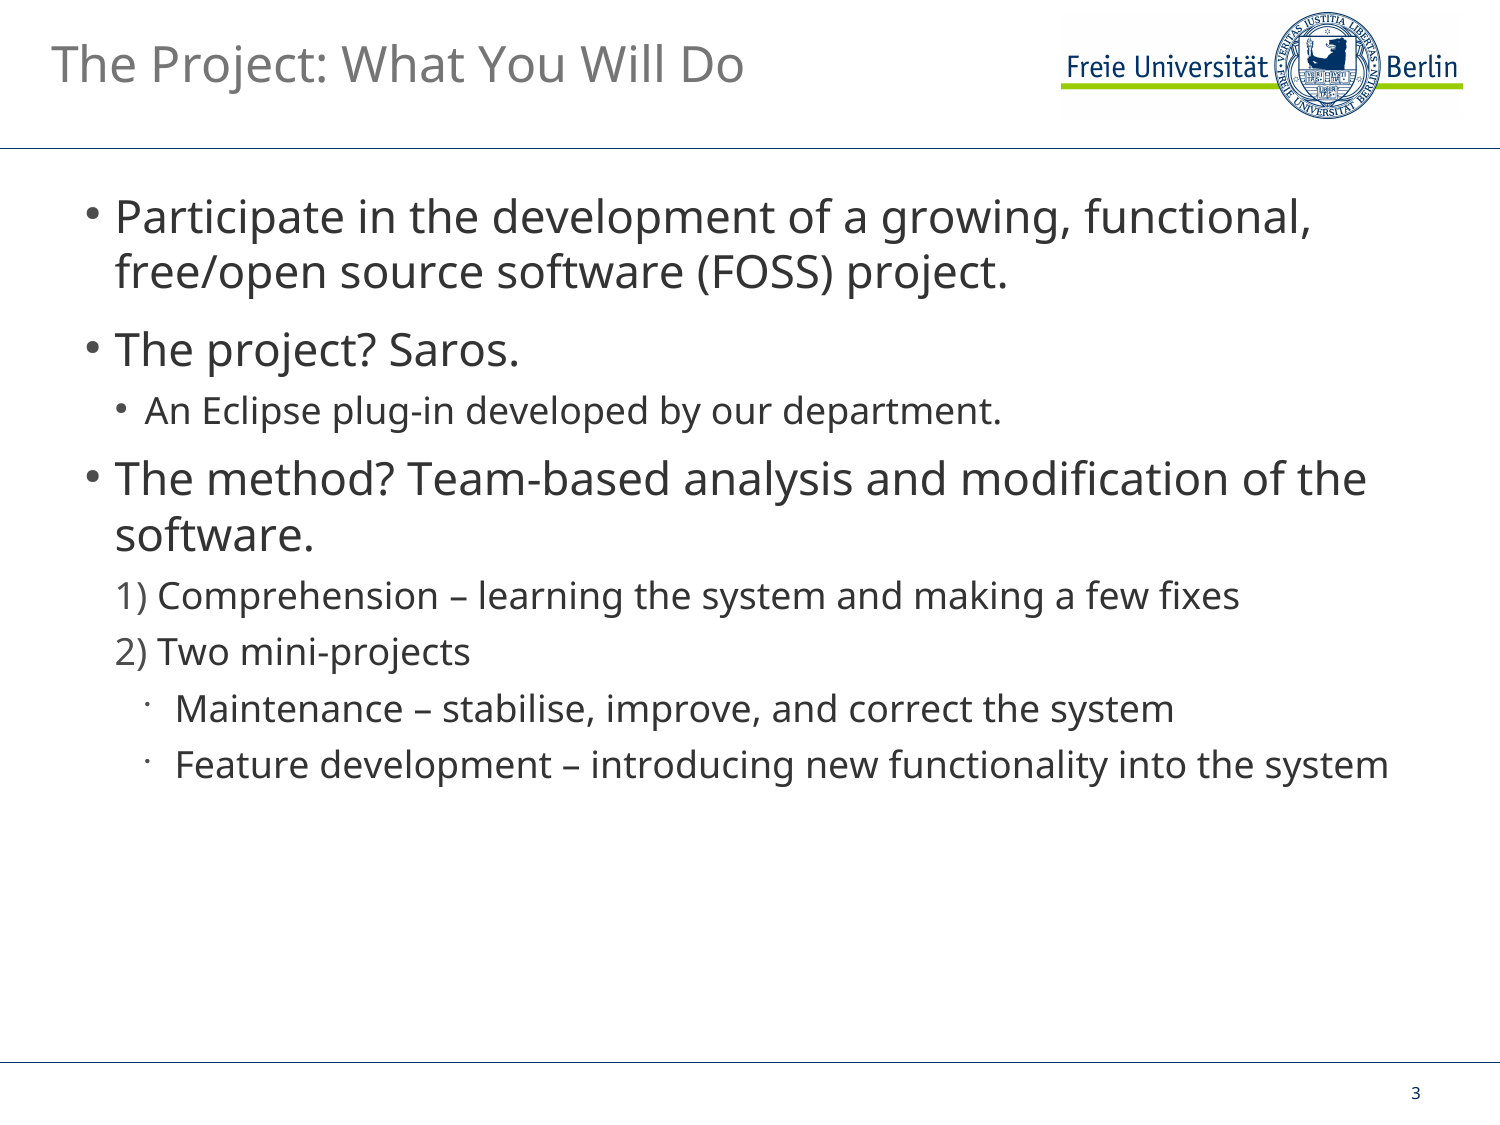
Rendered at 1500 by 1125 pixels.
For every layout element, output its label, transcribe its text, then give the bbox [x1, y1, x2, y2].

title The Project: What You Will Do [51, 37, 1238, 93]
picture [1061, 12, 1463, 119]
list Participate in the development of a growing, functional, free/open source software (FOSS) project. The project? Saros. An Eclipse plug-in developed by our department. The method? Team-based analysis and modification of the software. Comprehension – learning the system and making a few fixes Two mini-projects Maintenance – stabilise, improve, and correct the system Feature development – introducing new functionality into the system [54, 187, 1426, 931]
